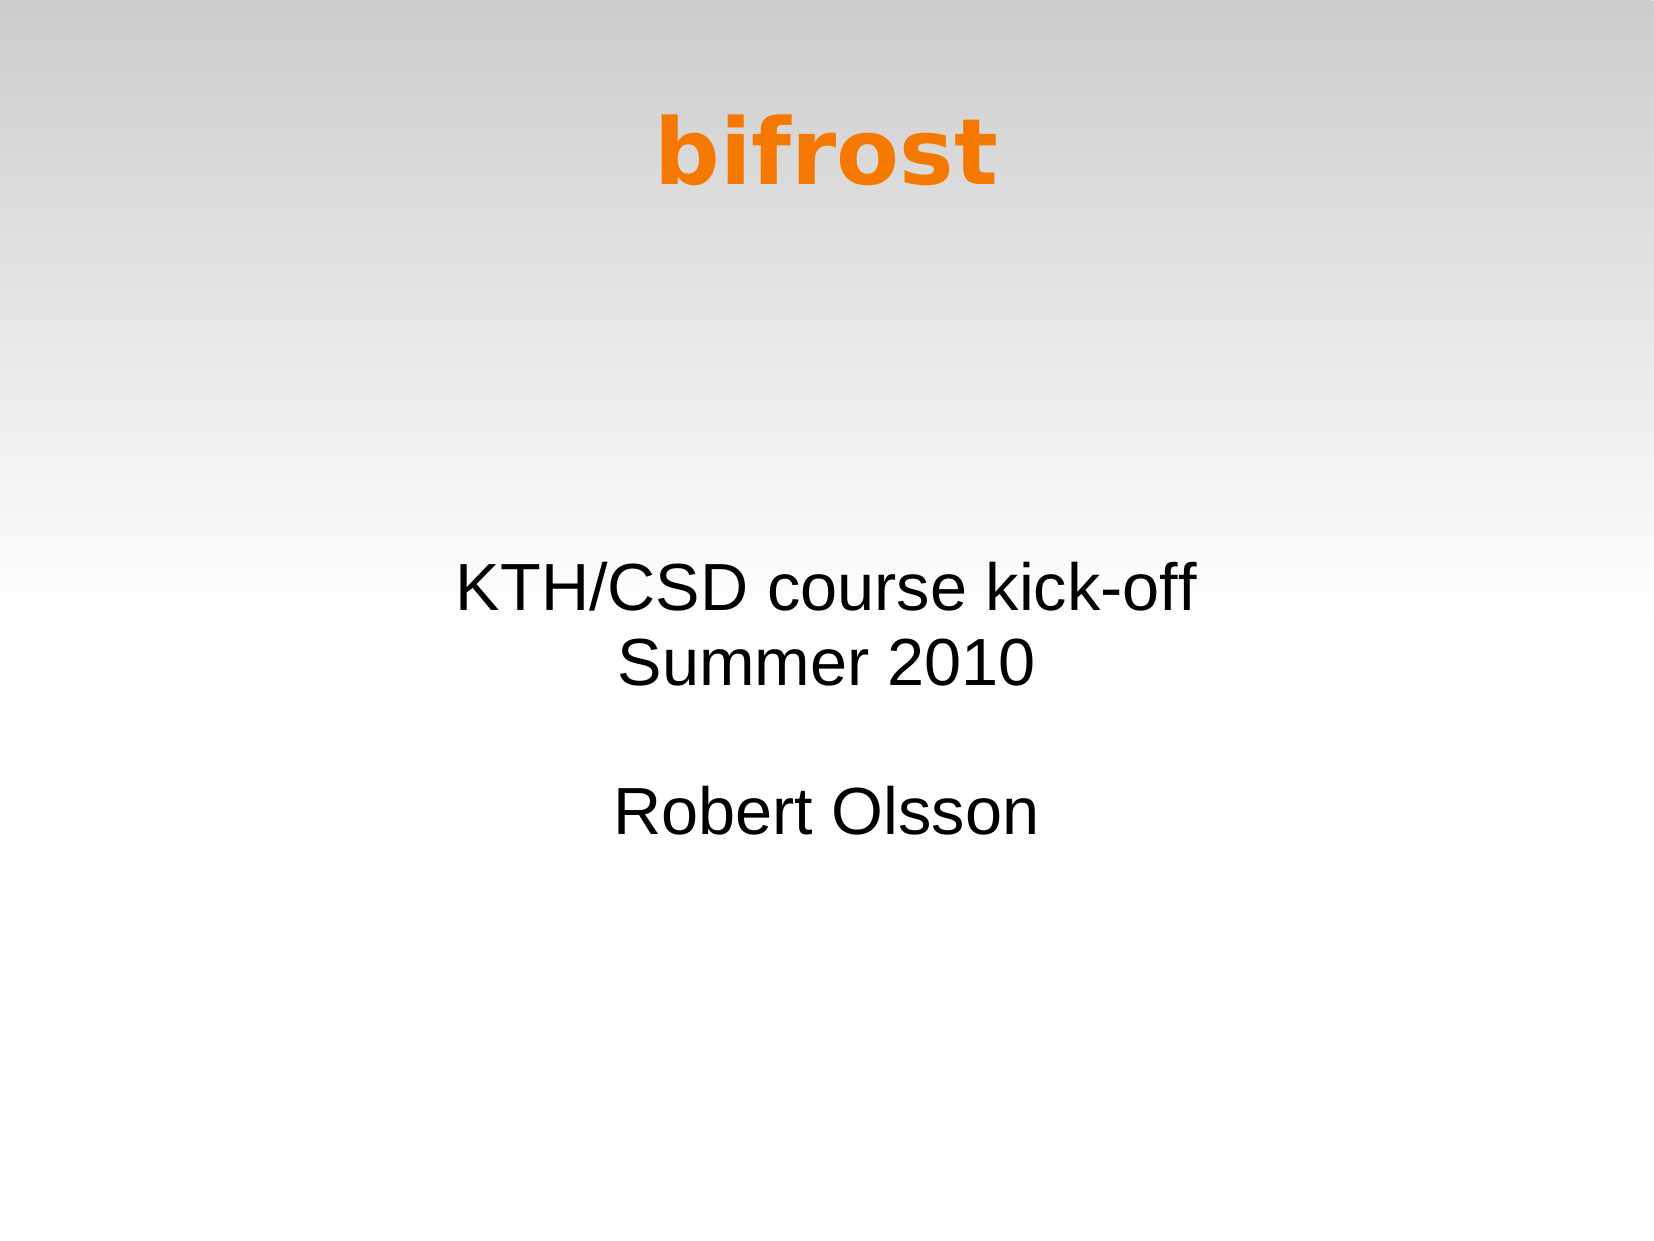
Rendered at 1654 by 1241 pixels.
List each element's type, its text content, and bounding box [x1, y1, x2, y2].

title bifrost [82, 56, 1571, 250]
subtitle KTH/CSD course kick-off Summer 2010 Robert Olsson [82, 549, 1571, 849]
